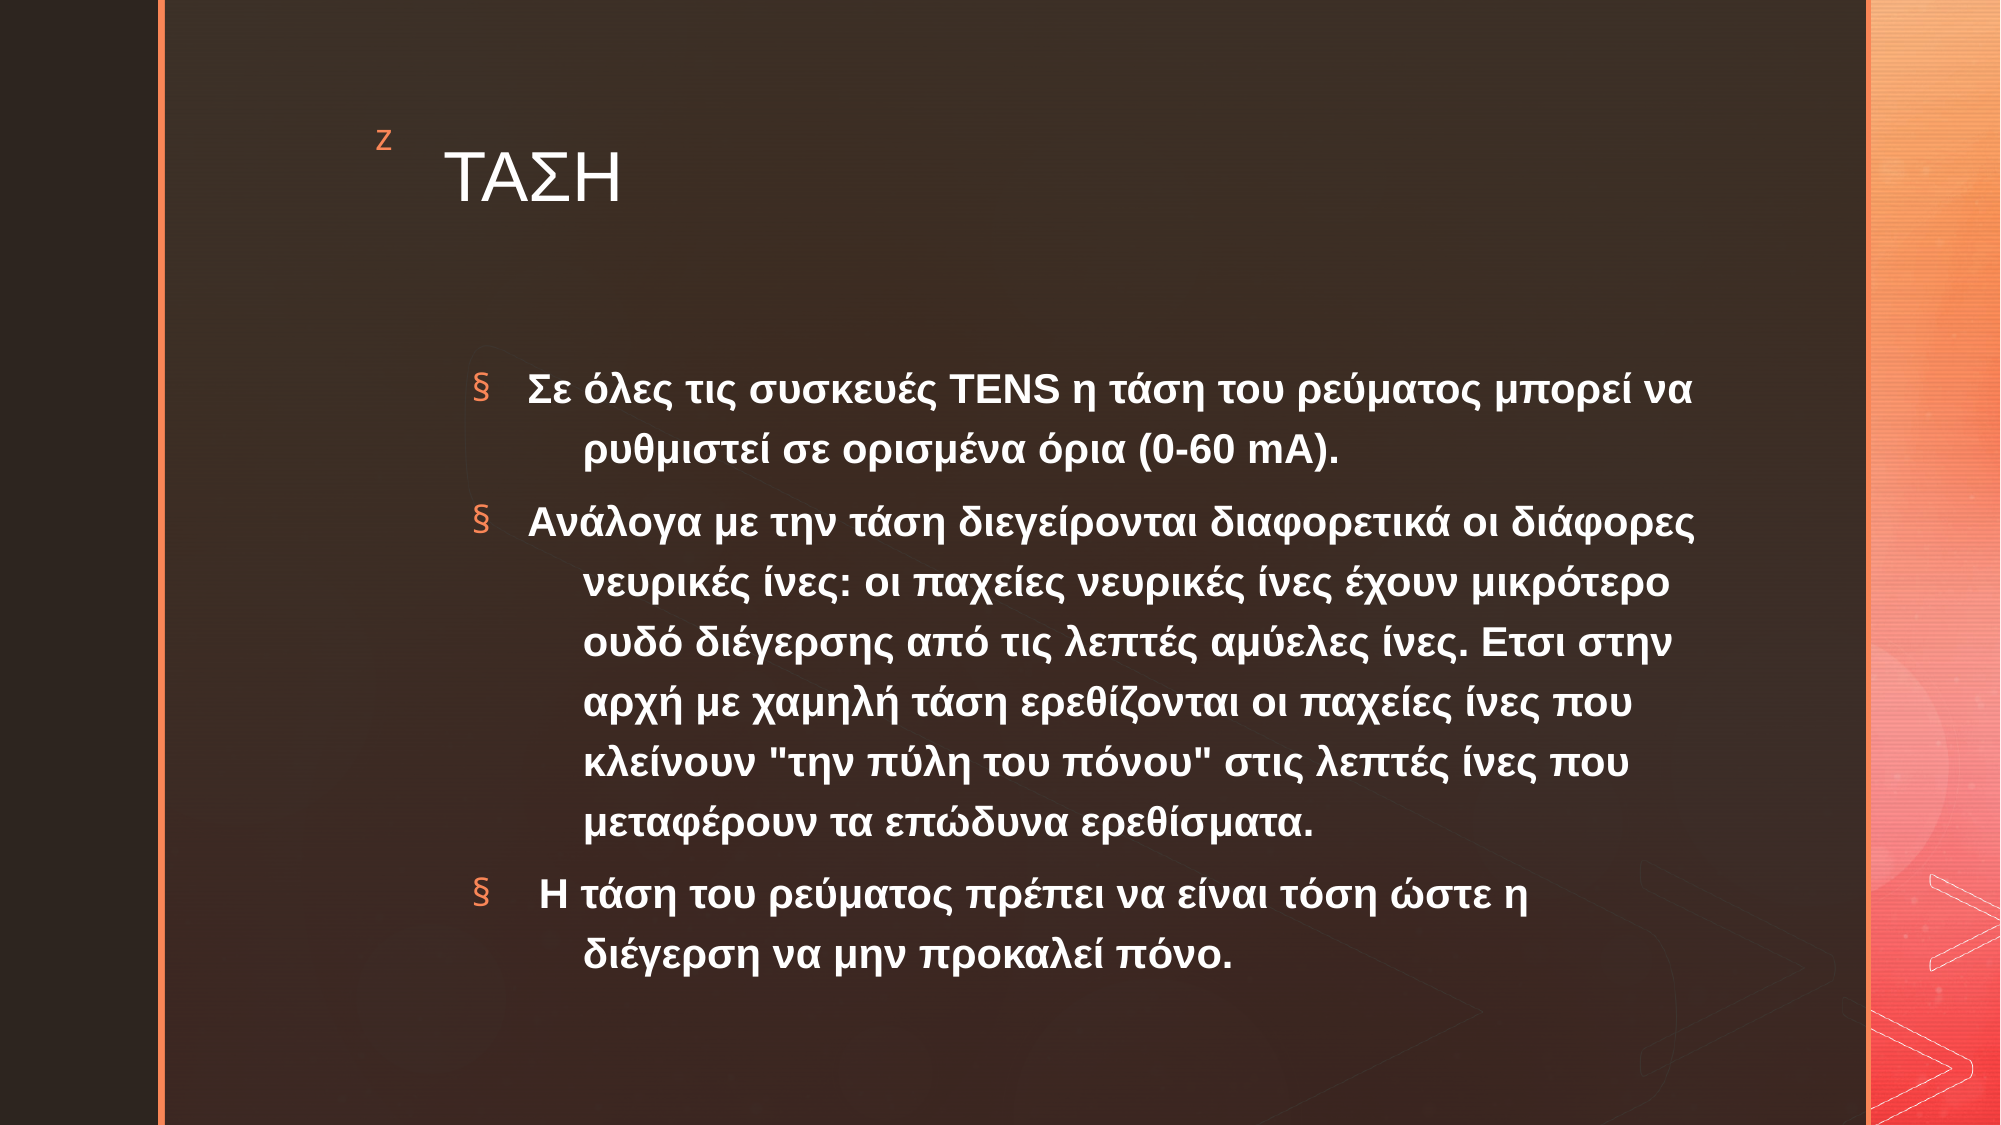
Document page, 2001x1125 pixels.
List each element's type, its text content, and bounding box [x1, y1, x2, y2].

list Σε όλες τις συσκευές TENS η τάση του ρεύματος μπορεί να ρυθμιστεί σε ορισμένα όρια (0-60 mA). Ανάλογα με την τάση διεγείρονται διαφορετικά οι διάφορες νευρικές ίνες: οι παχείες νευρικές ίνες έχουν μικρότερο ουδό διέγερσης από τις λεπτές αμύελες ίνες. Ετσι στην αρχή με χαμηλή τάση ερεθίζονται οι παχείες ίνες που κλείνουν "την πύλη του πόνου" στις λεπτές ίνες που μεταφέρουν τα επώδυνα ερεθίσματα. Η τάση του ρεύματος πρέπει να είναι τόση ώστε η διέγερση να μην προκαλεί πόνο. [454, 336, 1734, 993]
title ΤΑΣΗ [428, 132, 1734, 310]
